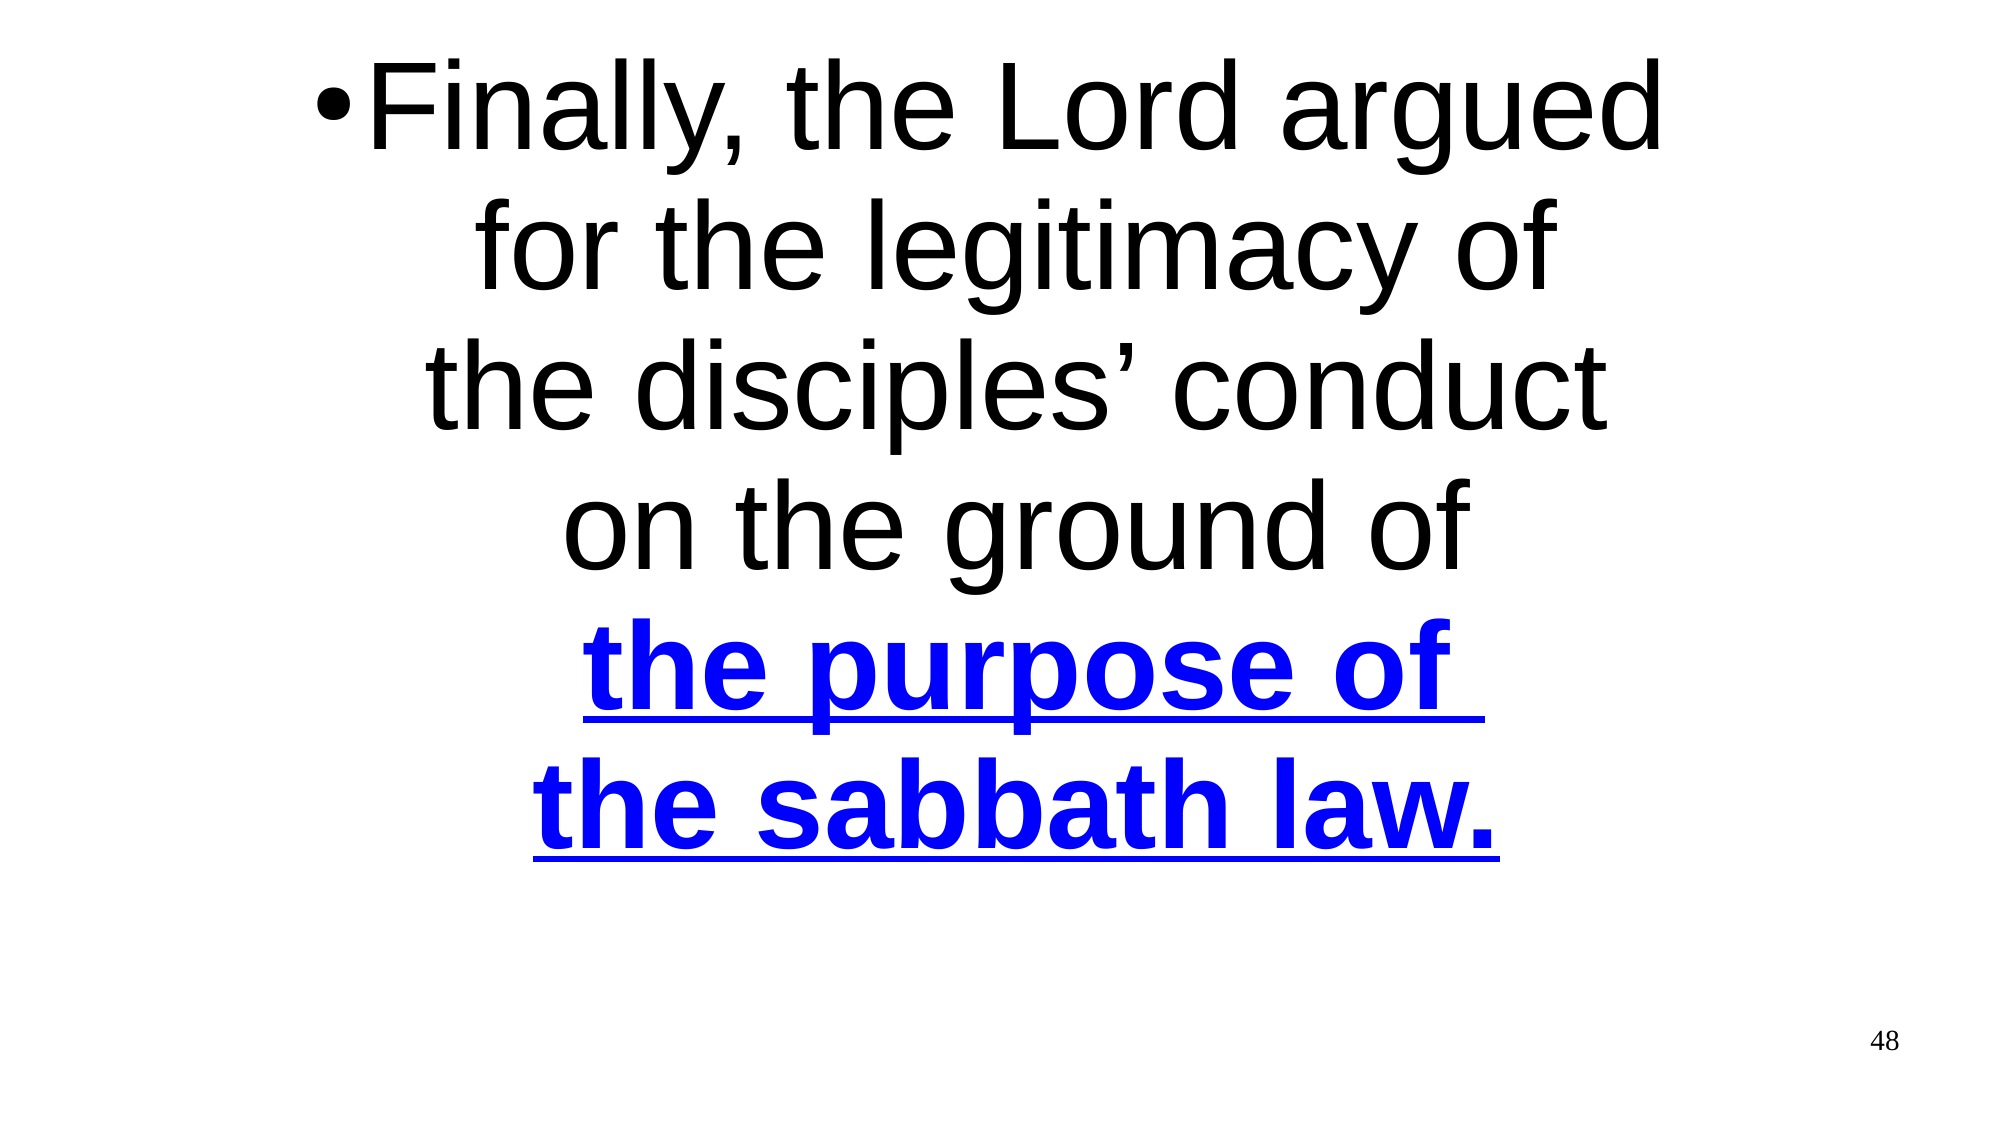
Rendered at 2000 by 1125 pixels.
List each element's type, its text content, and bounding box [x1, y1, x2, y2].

list Finally, the Lord argued for the legitimacy of the disciples’ conduct on the ground of the purpose of the sabbath law. [35, 36, 1962, 1099]
